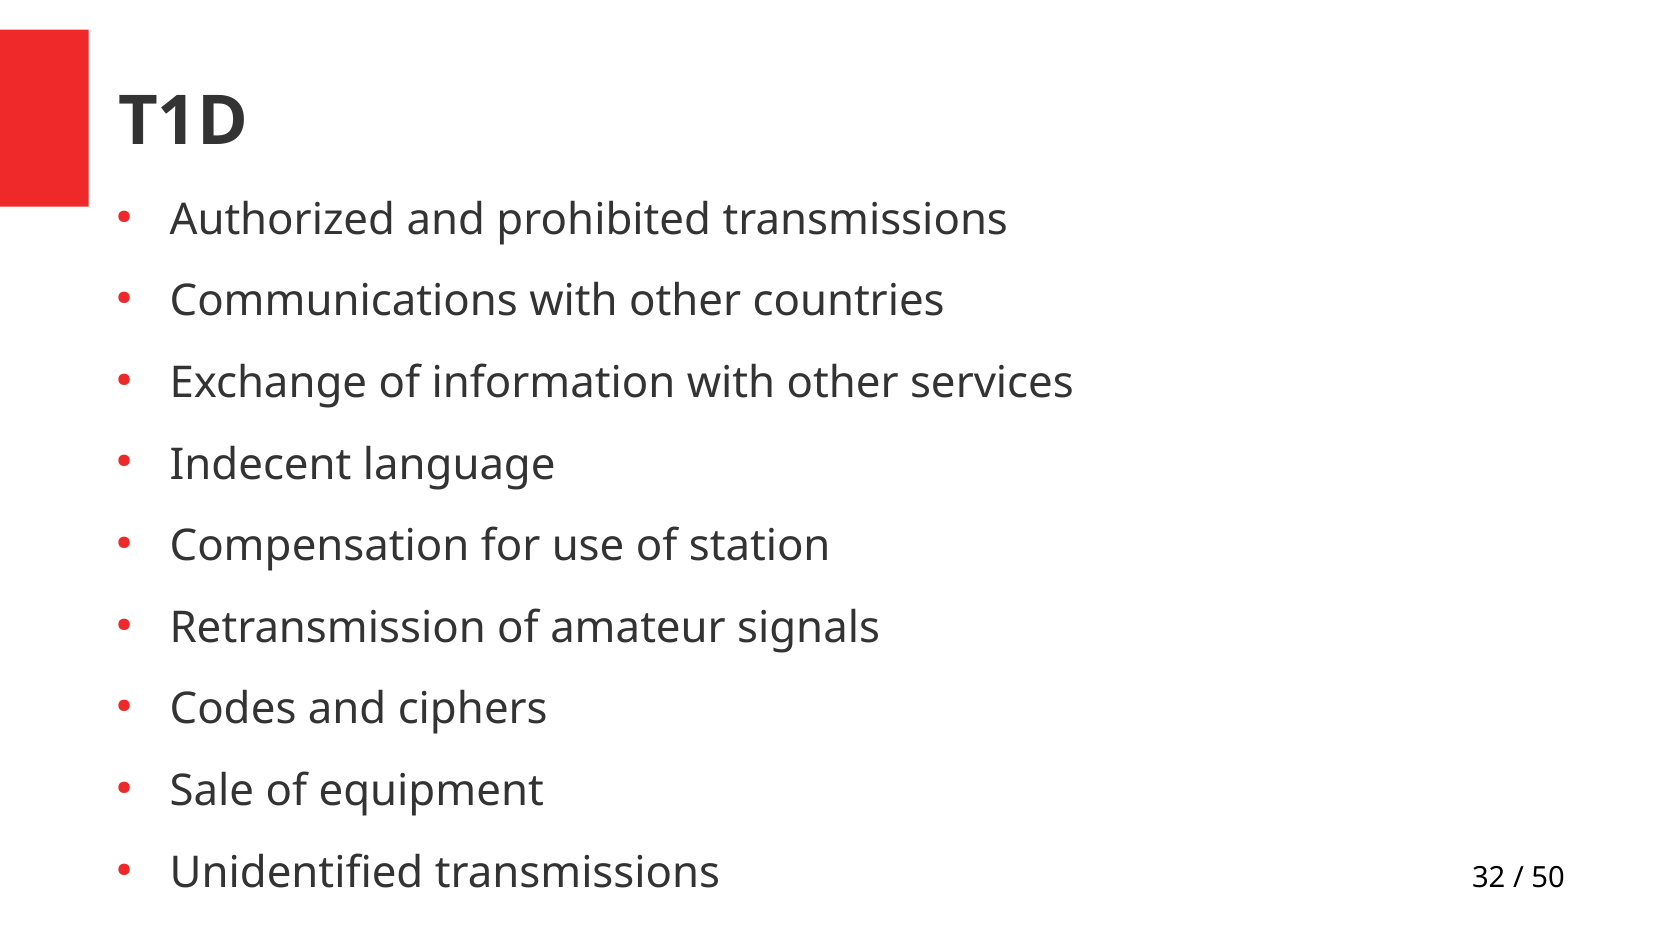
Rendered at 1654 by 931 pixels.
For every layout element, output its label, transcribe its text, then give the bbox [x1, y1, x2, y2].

title T1D [118, 29, 1595, 207]
list Authorized and prohibited transmissions Communications with other countries Exchange of information with other services Indecent language Compensation for use of station Retransmission of amateur signals Codes and ciphers Sale of equipment Unidentified transmissions One way transmissions [98, 187, 1576, 749]
